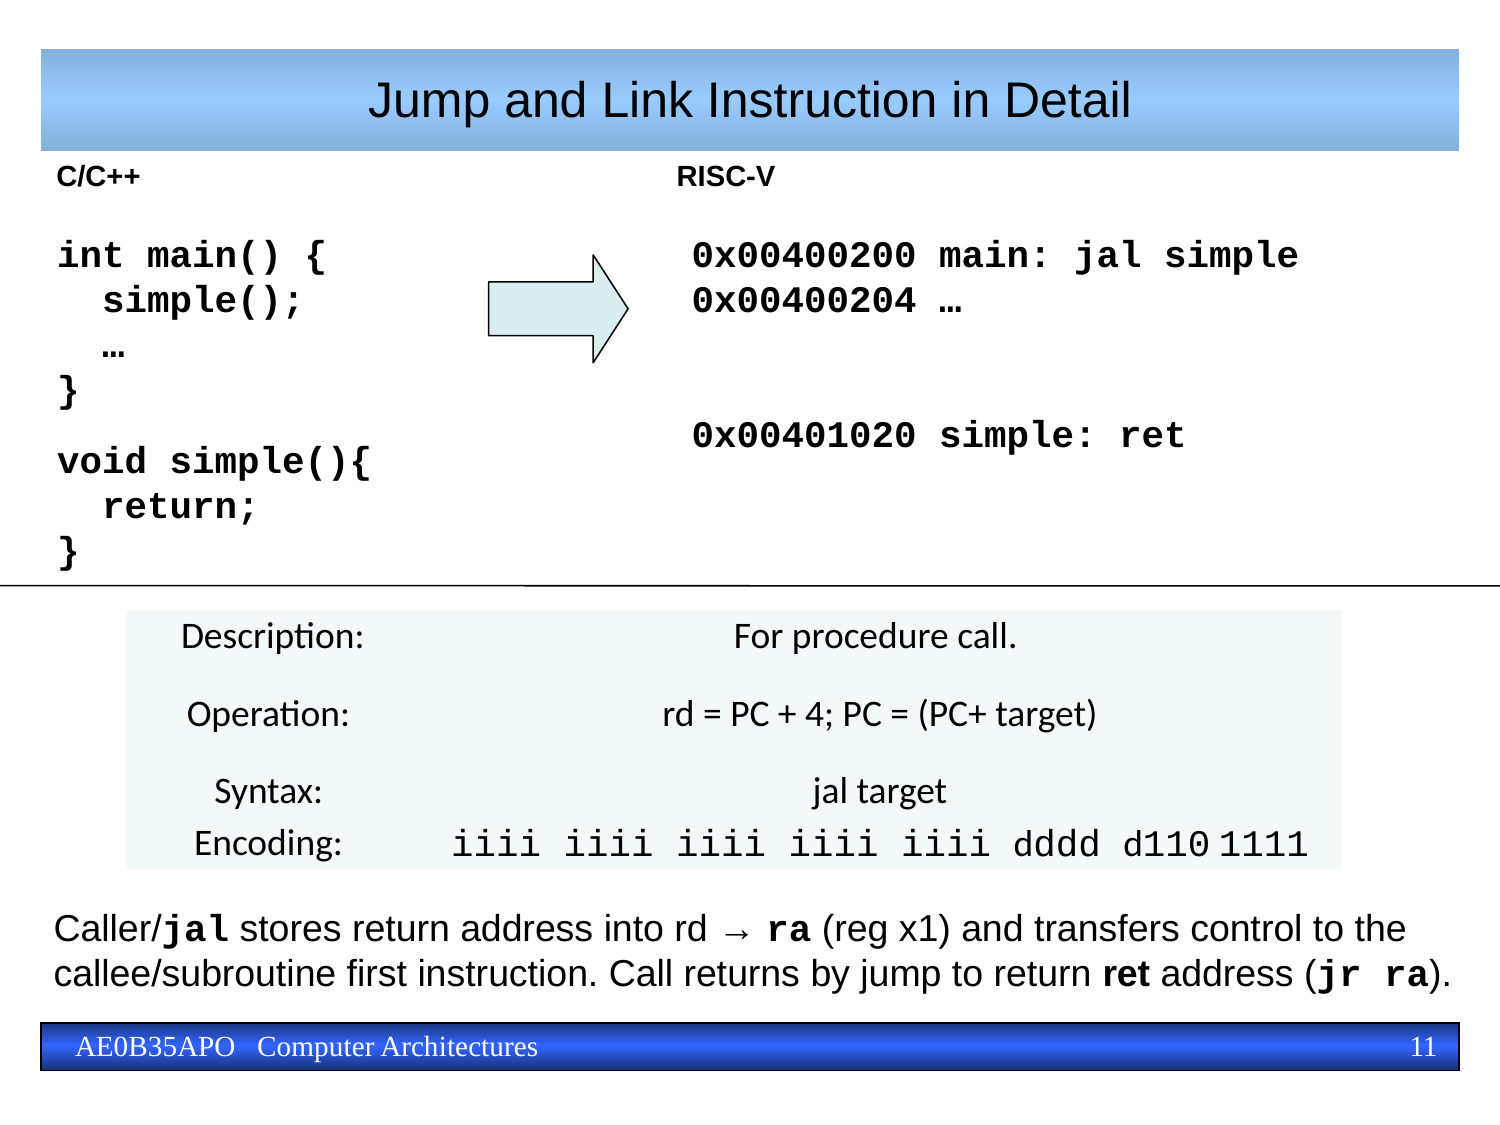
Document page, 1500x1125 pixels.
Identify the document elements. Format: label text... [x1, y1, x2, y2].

text_box int main() { simple(); … } void simple(){ return; } [42, 222, 387, 579]
title Jump and Link Instruction in Detail [41, 49, 1459, 151]
table_cell Syntax: [126, 766, 419, 817]
text_box C/C++ [41, 149, 267, 222]
table_cell Operation: [126, 662, 419, 766]
table_header For procedure call. [419, 610, 1341, 662]
text_box [488, 254, 629, 363]
table_header Description: [126, 610, 419, 662]
table_cell rd = PC + 4; PC = (PC+ target) [419, 662, 1341, 766]
text_box Caller/jal stores return address into rd → ra (reg x1) and transfers control to the callee/subroutine first instruction. Call returns by jump to return ret address (jr ra). [38, 900, 1477, 1051]
table_cell Encoding: [126, 817, 419, 869]
table_cell jal target [419, 766, 1341, 817]
text_box 0x00400200 main: jal simple 0x00400204 … 0x00401020 simple: ret [676, 222, 1314, 462]
table_cell iiii iiii iiii iiii iiii dddd d110 1111 [419, 817, 1341, 869]
text_box RISC-V [661, 149, 791, 222]
